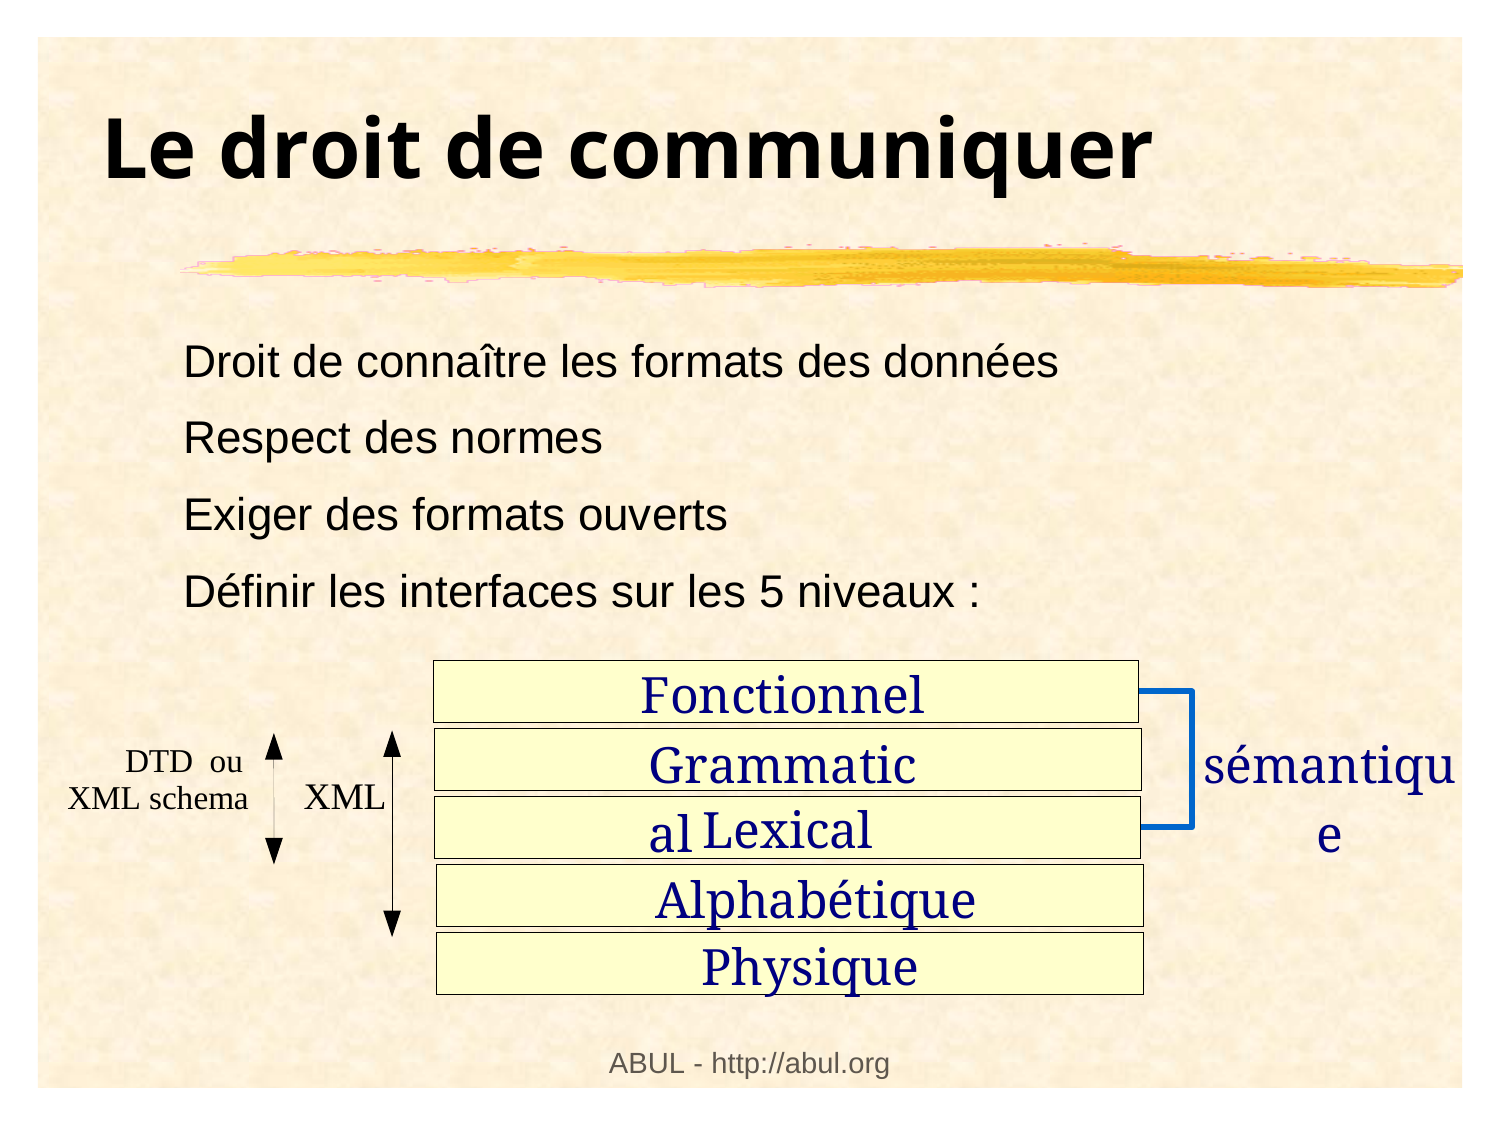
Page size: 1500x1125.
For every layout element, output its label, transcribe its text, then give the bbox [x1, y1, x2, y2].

text_box XML [303, 775, 393, 829]
text_box Grammatical [648, 730, 929, 791]
text_box [914, 864, 1144, 927]
text_box sémantique [1197, 730, 1463, 792]
text_box Fonctionnel [442, 660, 1123, 721]
text_box [434, 728, 1142, 791]
title Le droit de communiquer [101, 39, 1312, 253]
text_box [436, 864, 711, 927]
text_box Alphabétique [655, 864, 939, 926]
picture [37, 37, 1463, 1088]
text_box Lexical [451, 795, 1125, 856]
text_box Physique [701, 932, 905, 993]
text_box [436, 932, 770, 995]
text_box [433, 660, 1139, 723]
text_box [856, 932, 1144, 995]
text_box [905, 960, 911, 969]
text_box DTD ou XML schema [67, 742, 283, 835]
text_box [434, 796, 1141, 859]
text_box Droit de connaître les formats des données Respect des normes Exiger des formats ouverts Définir les interfaces sur les 5 niveaux : [170, 309, 1382, 664]
